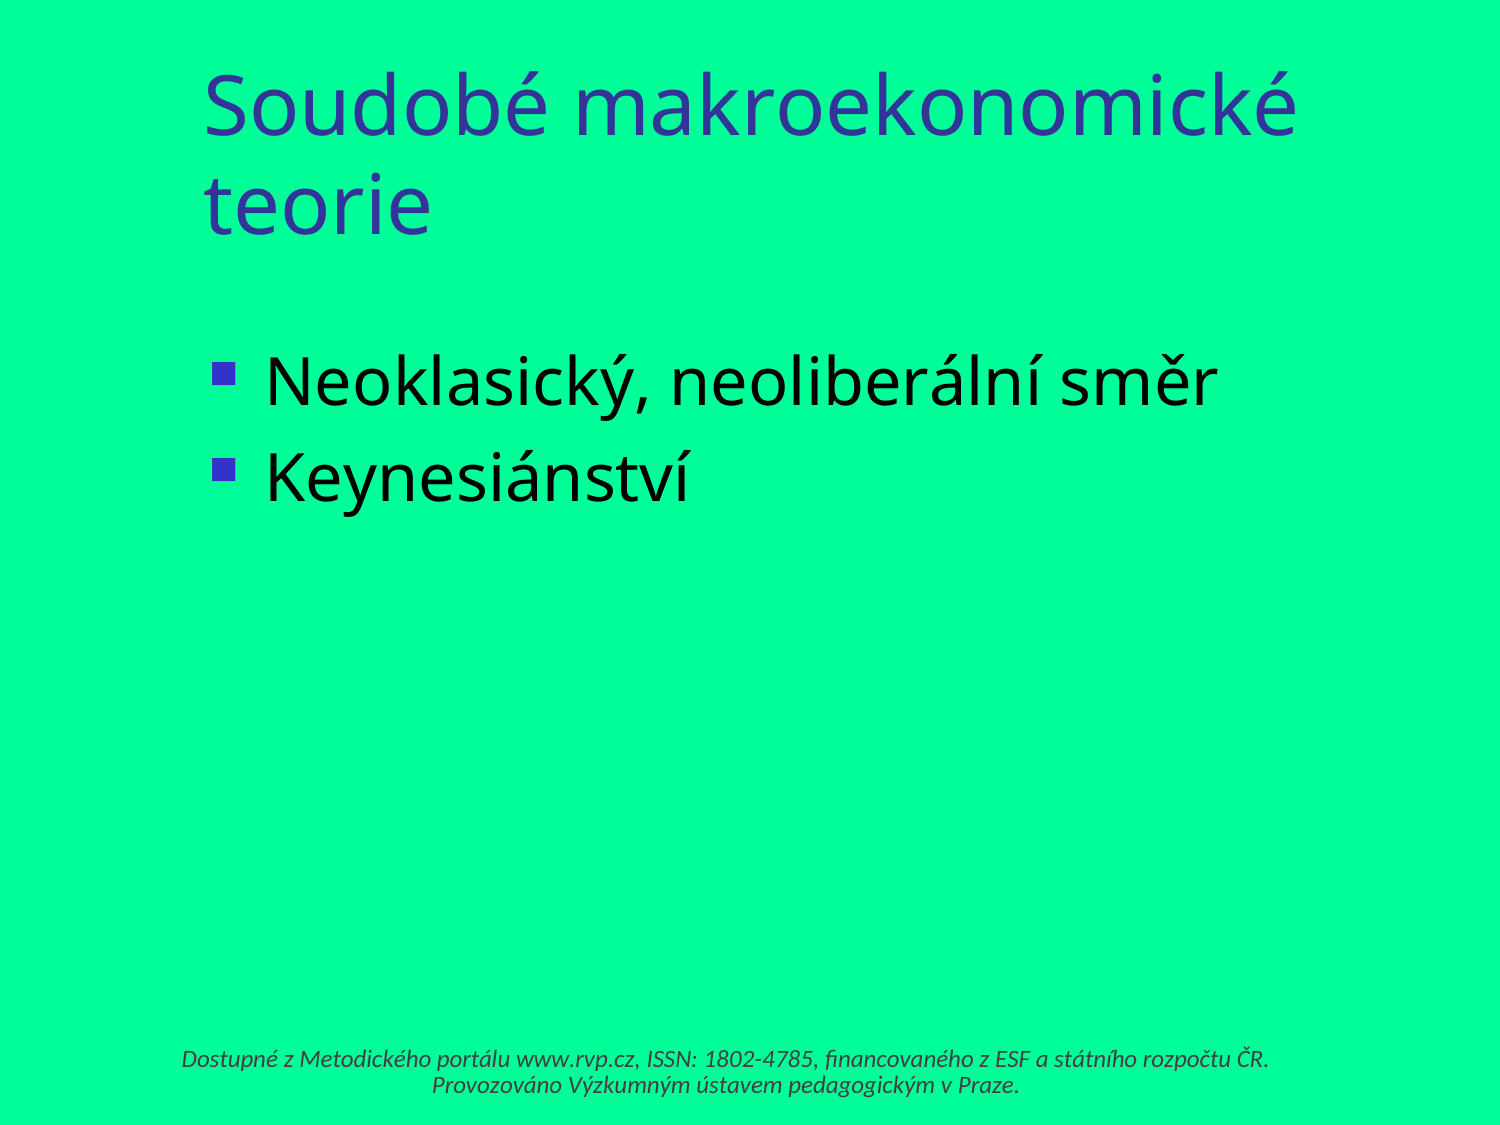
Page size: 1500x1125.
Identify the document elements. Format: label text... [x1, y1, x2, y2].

text_box Dostupné z Metodického portálu www.rvp.cz, ISSN: 1802-4785, financovaného z ESF a státního rozpočtu ČR. Provozováno Výzkumným ústavem pedagogickým v Praze. [105, 1042, 1348, 1103]
list Neoklasický, neoliberální směr Keynesiánství [193, 331, 1469, 1067]
title Soudobé makroekonomické teorie [188, 18, 1468, 260]
